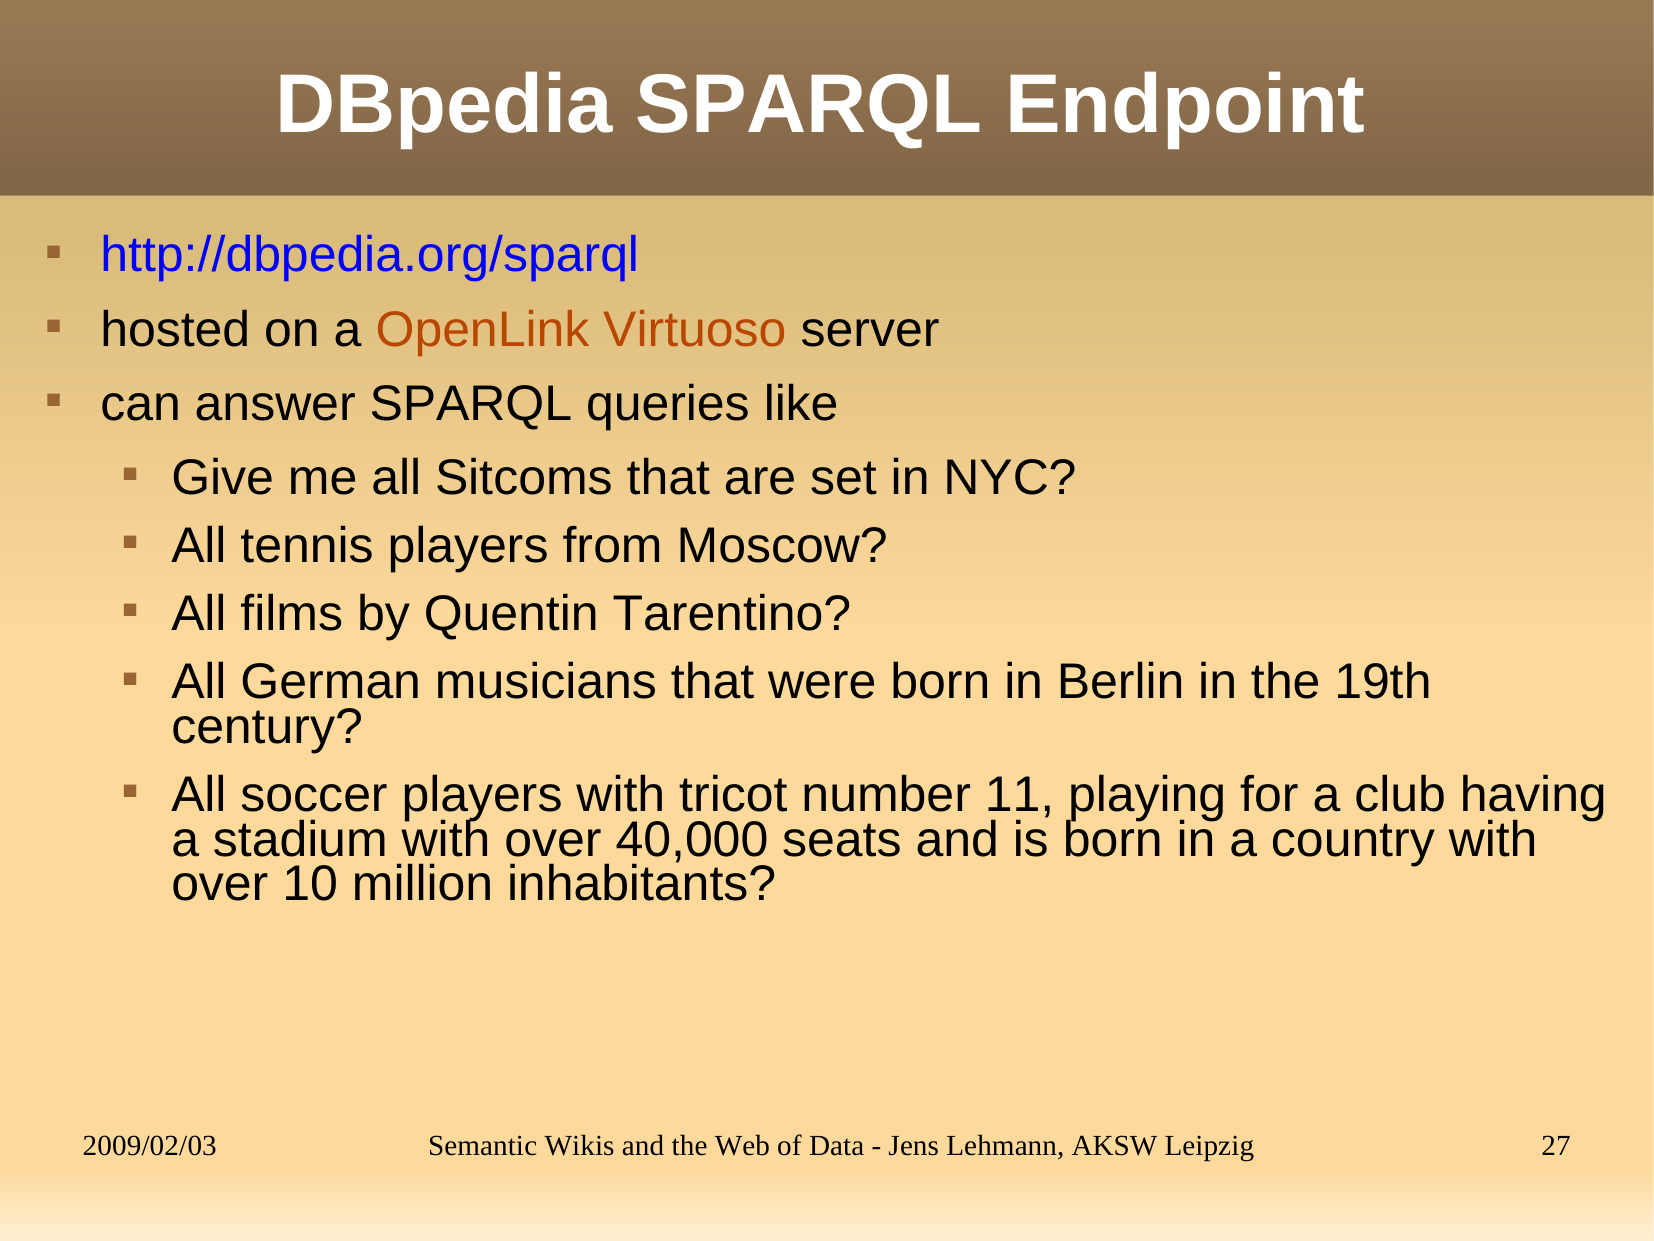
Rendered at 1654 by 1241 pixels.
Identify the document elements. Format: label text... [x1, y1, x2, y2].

list http://dbpedia.org/sparql hosted on a OpenLink Virtuoso server can answer SPARQL queries like Give me all Sitcoms that are set in NYC? All tennis players from Moscow? All films by Quentin Tarentino? All German musicians that were born in Berlin in the 19th century? All soccer players with tricot number 11, playing for a club having a stadium with over 40,000 seats and is born in a country with over 10 million inhabitants? [29, 236, 1625, 1093]
picture [0, 0, 1654, 1241]
title DBpedia SPARQL Endpoint [76, 7, 1565, 200]
